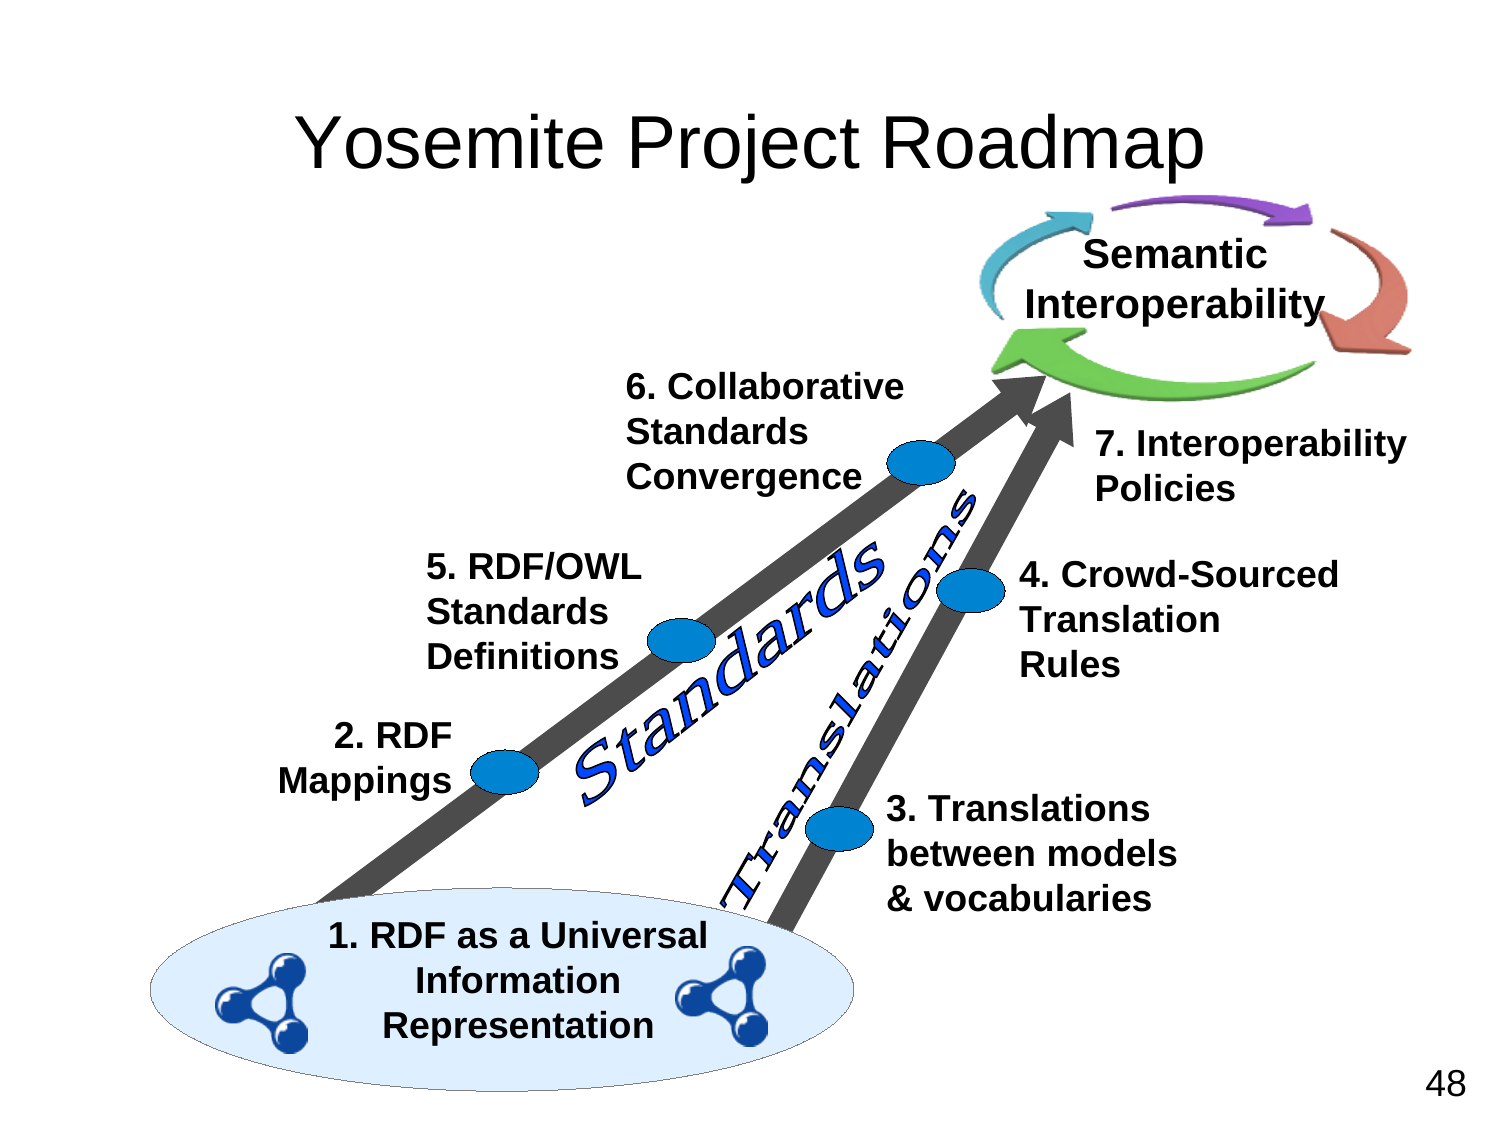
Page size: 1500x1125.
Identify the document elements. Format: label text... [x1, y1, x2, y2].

text_box 1. RDF as a Universal Information Representation [313, 903, 815, 1054]
text_box [936, 568, 1006, 613]
text_box [150, 903, 775, 1092]
text_box Translations [871, 612, 910, 658]
title Yosemite Project Roadmap [75, 44, 1425, 233]
text_box Translations [792, 757, 828, 804]
text_box Translations [853, 661, 883, 699]
text_box [470, 749, 540, 795]
picture [675, 946, 768, 1047]
text_box [886, 440, 956, 486]
picture [215, 953, 308, 1054]
text_box Standards [673, 677, 718, 733]
text_box 2. RDF Mappings [138, 703, 468, 809]
text_box 4. Crowd-Sourced Translation Rules [1004, 542, 1388, 693]
text_box 5. RDF/OWL Standards Definitions [411, 535, 688, 685]
text_box Standards [644, 708, 679, 756]
text_box Standards [786, 591, 813, 645]
text_box Translations [820, 721, 844, 758]
text_box 3. Translations between models & vocabularies [871, 776, 1211, 927]
text_box Translations [774, 801, 804, 839]
text_box Standards [757, 620, 792, 668]
text_box Translations [720, 853, 760, 903]
picture [944, 177, 1438, 421]
text_box Standards [854, 542, 884, 592]
text_box Standards [717, 626, 758, 696]
text_box Translations [903, 568, 930, 609]
text_box 7. Interoperability Policies [1079, 411, 1436, 517]
text_box 6. Collaborative Standards Convergence [610, 355, 930, 505]
text_box [815, 943, 854, 1037]
text_box Translations [951, 489, 976, 527]
text_box [647, 618, 716, 663]
text_box [805, 806, 874, 852]
text_box Translations [829, 693, 861, 727]
text_box Translations [924, 526, 960, 572]
text_box Translations [754, 831, 778, 871]
text_box Standards [616, 728, 645, 772]
text_box Standards [816, 548, 857, 617]
text_box [317, 887, 687, 903]
text_box Standards [576, 737, 616, 807]
